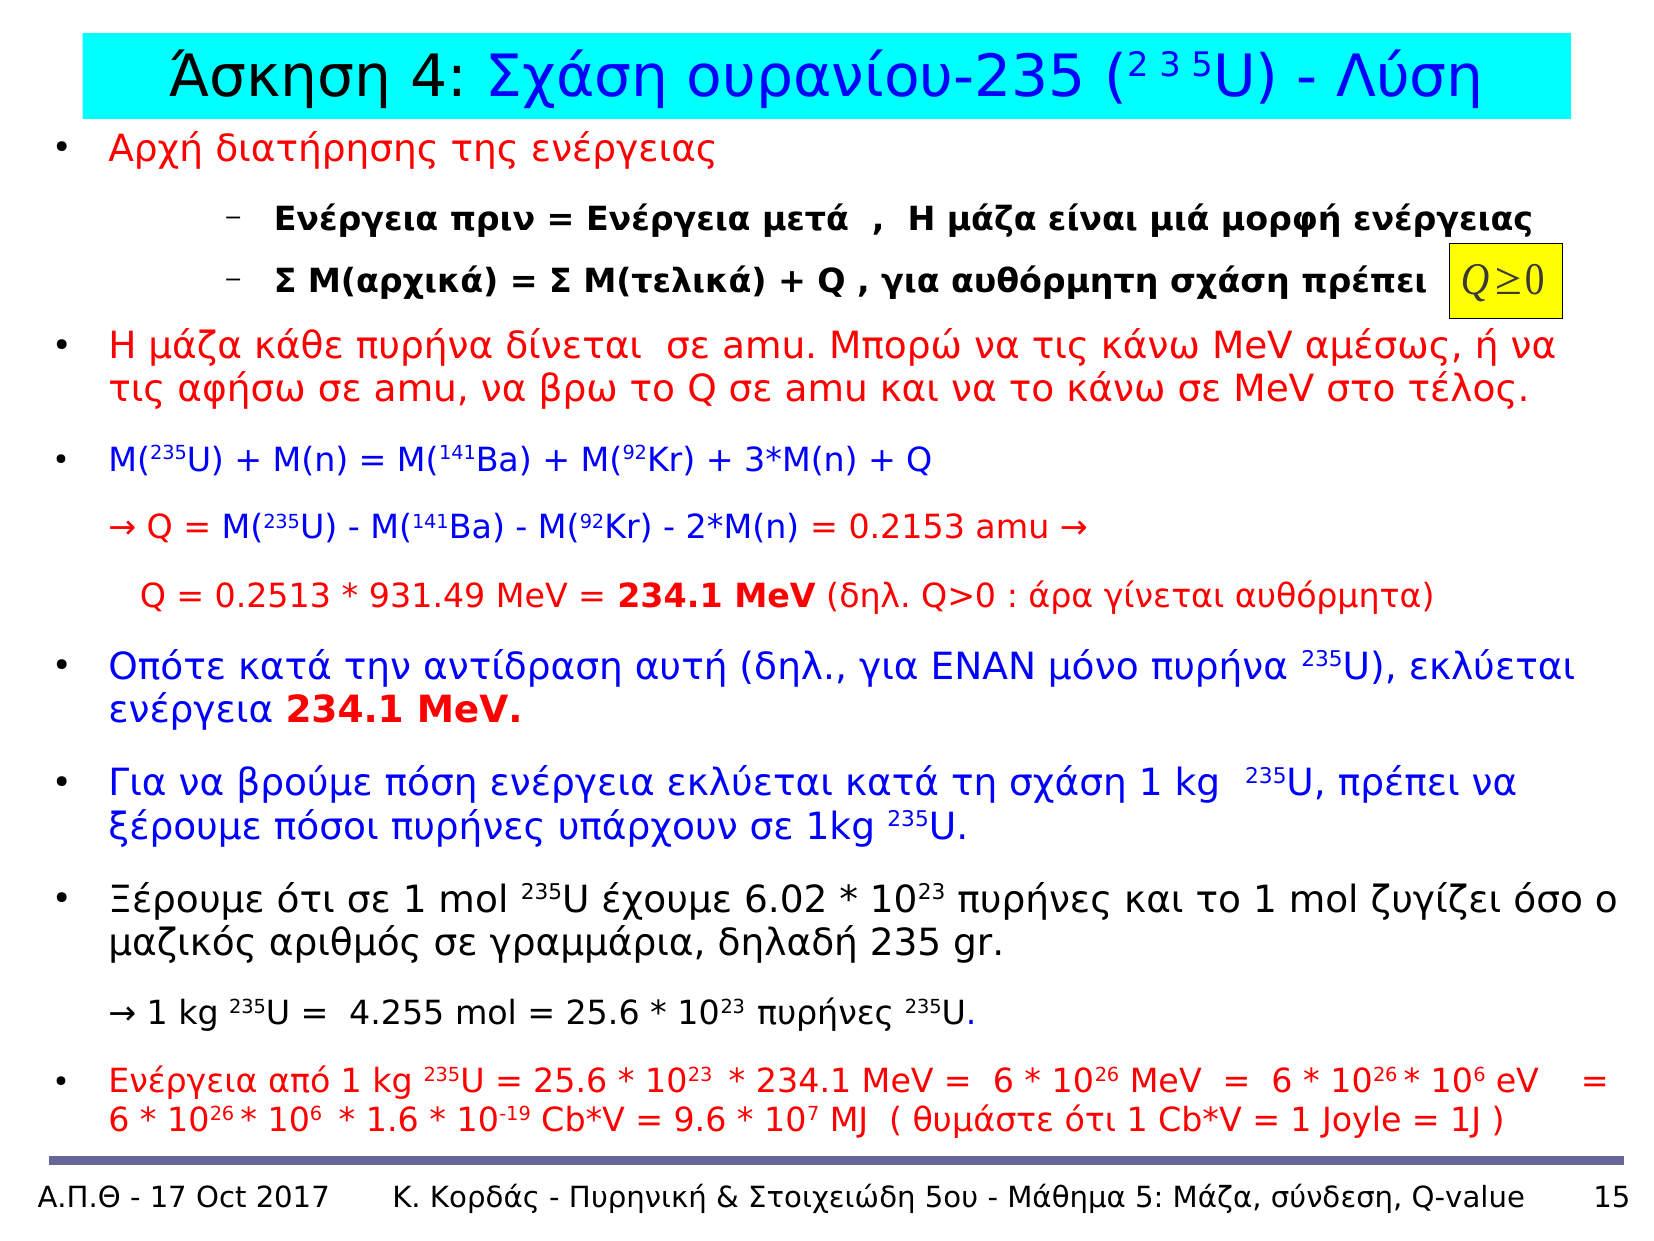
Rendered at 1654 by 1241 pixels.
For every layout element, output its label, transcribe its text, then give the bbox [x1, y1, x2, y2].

text_box [1449, 243, 1563, 319]
title Άσκηση 4: Σχάση ουρανίου-235 (2 3 5U) - Λύση [82, 33, 1571, 119]
chart [1450, 255, 1559, 306]
list Αρχή διατήρησης της ενέργειας Ενέργεια πριν = Ενέργεια μετά , Η μάζα είναι μιά μορφή ενέργειας Σ Μ(αρχικά) = Σ Μ(τελικά) + Q , για αυθόρμητη σχάση πρέπει Η μάζα κάθε πυρήνα δίνεται σε amu. Mπορώ να τις κάνω MeV αμέσως, ή να τις αφήσω σε amu, να βρω το Q σε amu και να το κάνω σε MeV στο τέλος. Μ(235U) + M(n) = Μ(141Ba) + M(92Kr) + 3*M(n) + Q → Q = Μ(235U) - Μ(141Ba) - M(92Kr) - 2*M(n) = 0.2153 amu → Q = 0.2513 * 931.49 MeV = 234.1 MeV (δηλ. Q>0 : άρα γίνεται αυθόρμητα) Οπότε κατά την αντίδραση αυτή (δηλ., για ΕΝΑΝ μόνο πυρήνα 235U), εκλύεται ενέργεια 234.1 MeV. Για να βρούμε πόση ενέργεια εκλύεται κατά τη σχάση 1 kg 235U, πρέπει να ξέρουμε πόσοι πυρήνες υπάρχουν σε 1kg 235U. Ξέρoυμε ότι σε 1 mol 235U έχουμε 6.02 * 1023 πυρήνες και το 1 mol ζυγίζει όσο ο μαζικός αριθμός σε γραμμάρια, δηλαδή 235 gr. → 1 kg 235U = 4.255 mol = 25.6 * 1023 πυρήνες 235U. Ενέργεια από 1 kg 235U = 25.6 * 1023 * 234.1 MeV = 6 * 1026 MeV = 6 * 1026 * 106 eV = 6 * 1026 * 106 * 1.6 * 10-19 Cb*V = 9.6 * 107 MJ ( θυμάστε ότι 1 Cb*V = 1 Joyle = 1J ) [37, 126, 1622, 1156]
